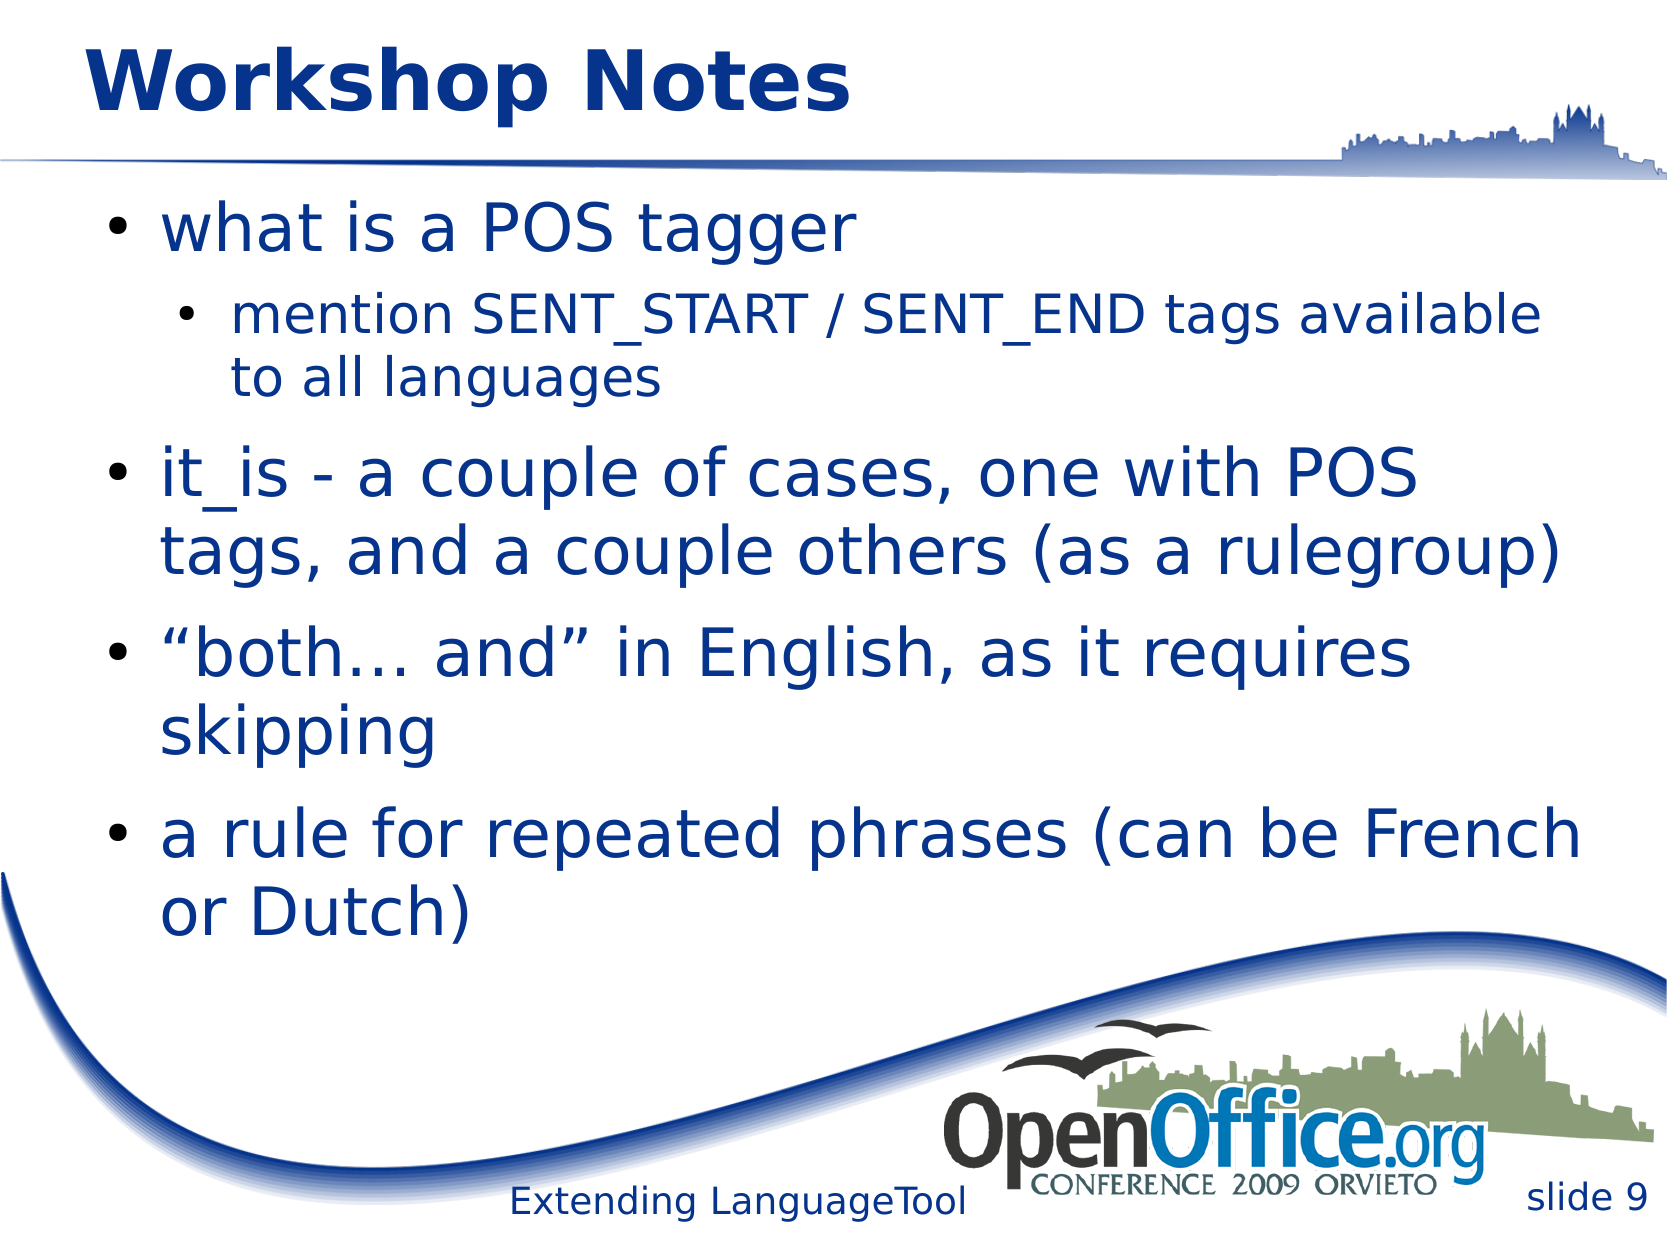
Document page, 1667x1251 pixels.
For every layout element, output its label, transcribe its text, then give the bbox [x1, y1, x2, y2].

list what is a POS tagger mention SENT_START / SENT_END tags available to all languages it_is - a couple of cases, one with POS tags, and a couple others (as a rulegroup) “both… and” in English, as it requires skipping a rule for repeated phrases (can be French or Dutch) [88, 188, 1589, 1157]
picture [0, 104, 1667, 180]
picture [1, 872, 1667, 1205]
title Workshop Notes [83, 33, 1634, 131]
